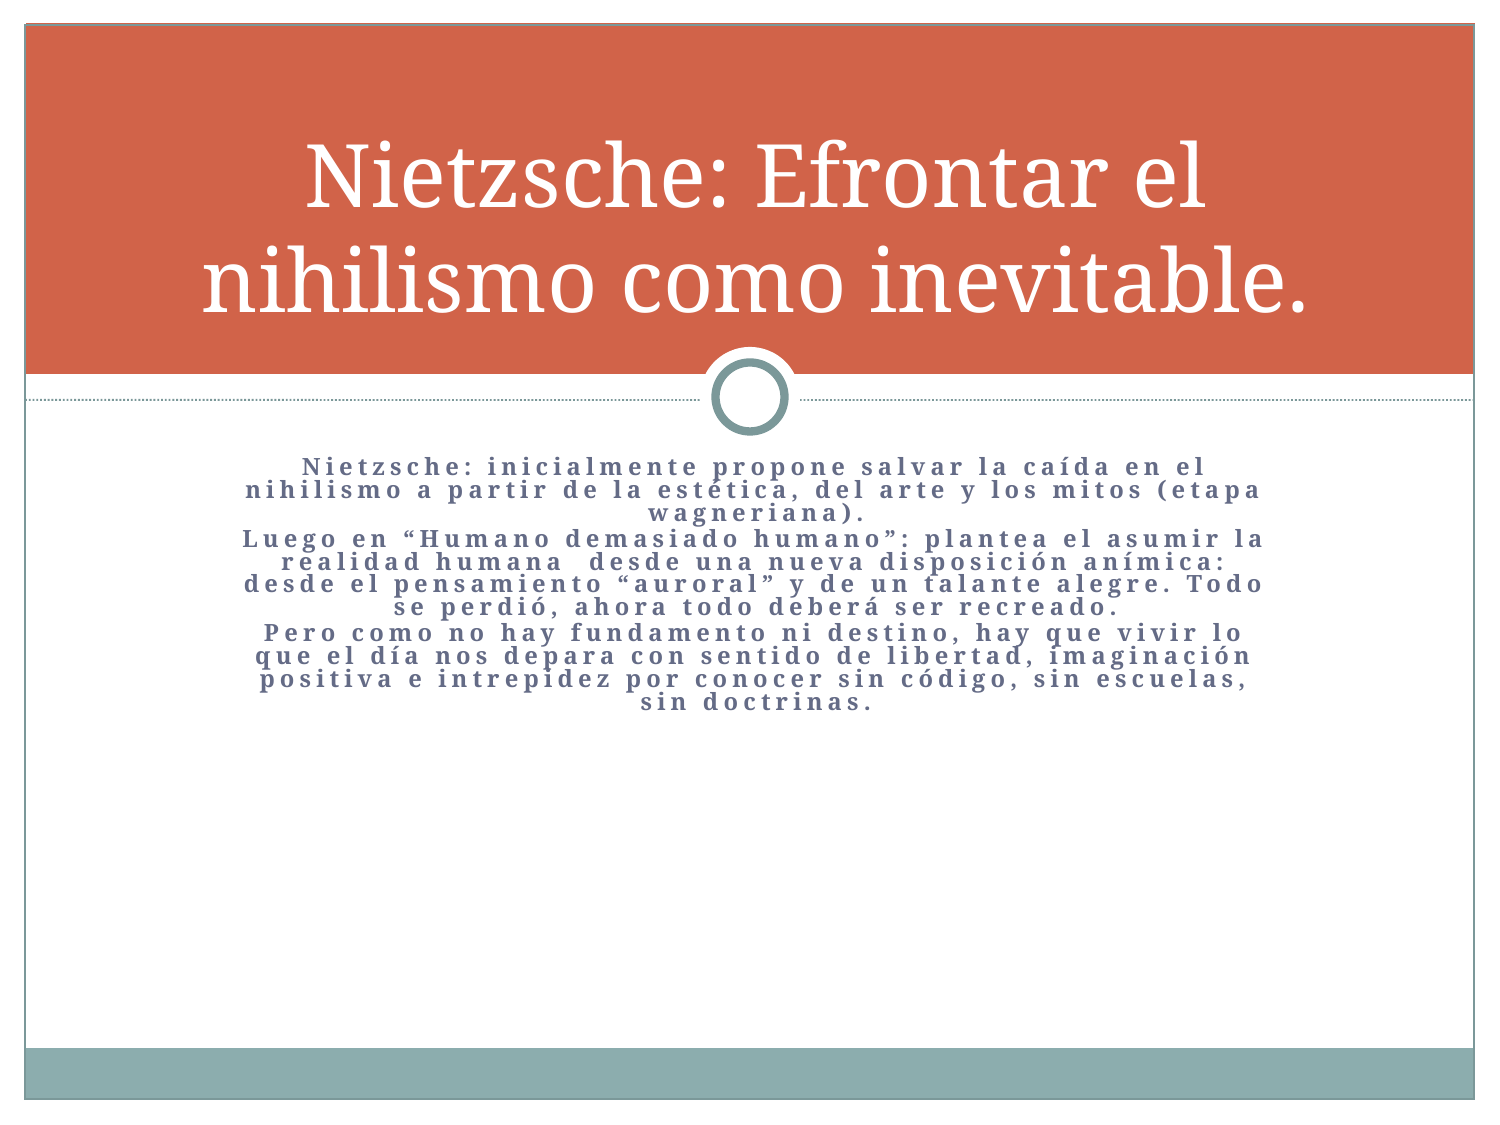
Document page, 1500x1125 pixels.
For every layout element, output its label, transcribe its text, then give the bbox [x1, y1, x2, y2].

title Nietzsche: Efrontar el nihilismo como inevitable. [118, 87, 1394, 338]
list Nietzsche: inicialmente propone salvar la caída en el nihilismo a partir de la estética, del arte y los mitos (etapa wagneriana). Luego en “Humano demasiado humano”: plantea el asumir la realidad humana desde una nueva disposición anímica: desde el pensamiento “auroral” y de un talante alegre. Todo se perdió, ahora todo deberá ser recreado. Pero como no hay fundamento ni destino, hay que vivir lo que el día nos depara con sentido de libertad, imaginación positiva e intrepidez por conocer sin código, sin escuelas, sin doctrinas. [53, 450, 1424, 1036]
